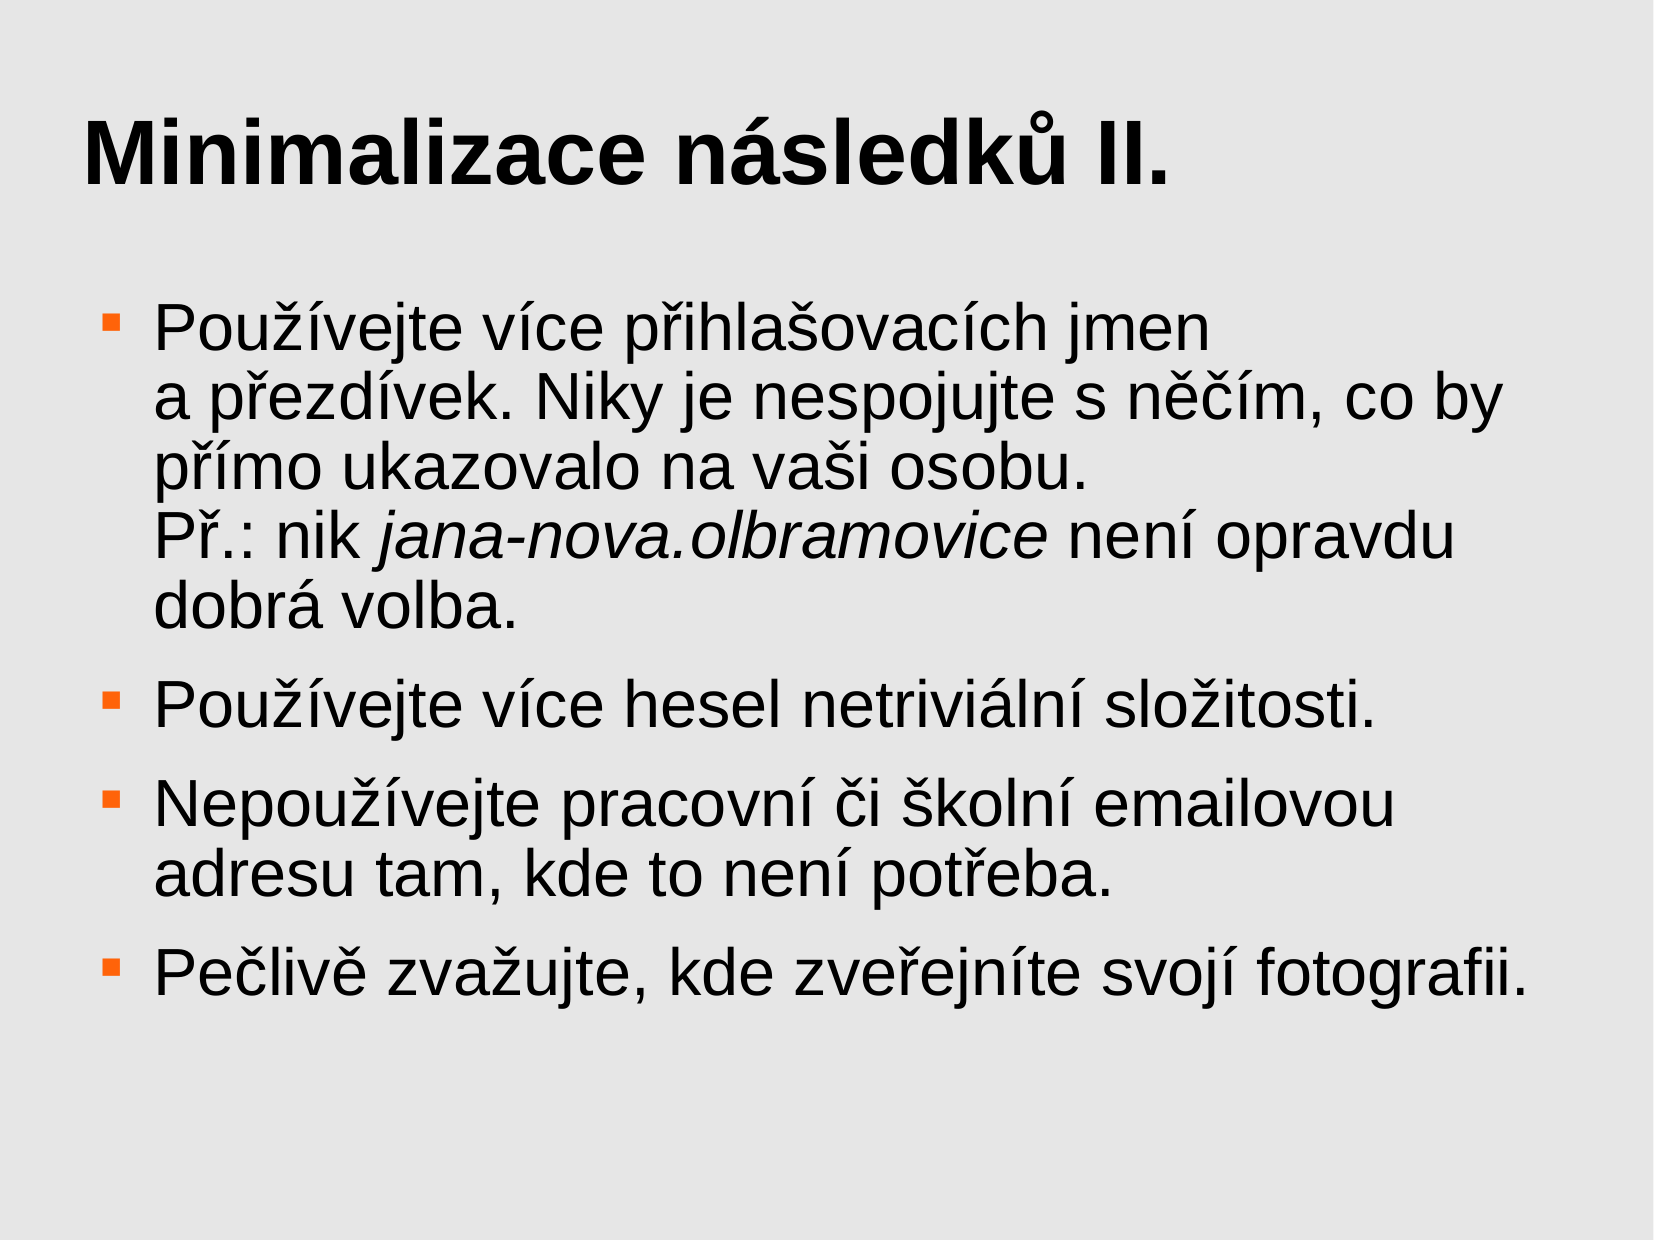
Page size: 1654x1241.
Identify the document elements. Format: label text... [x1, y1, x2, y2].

title Minimalizace následků II. [82, 56, 1571, 249]
list Používejte více přihlašovacích jmen a přezdívek. Niky je nespojujte s něčím, co by přímo ukazovalo na vaši osobu. Př.: nik jana-nova.olbramovice není opravdu dobrá volba. Používejte více hesel netriviální složitosti. Nepoužívejte pracovní či školní emailovou adresu tam, kde to není potřeba. Pečlivě zvažujte, kde zveřejníte svojí fotografii. [82, 290, 1571, 1094]
